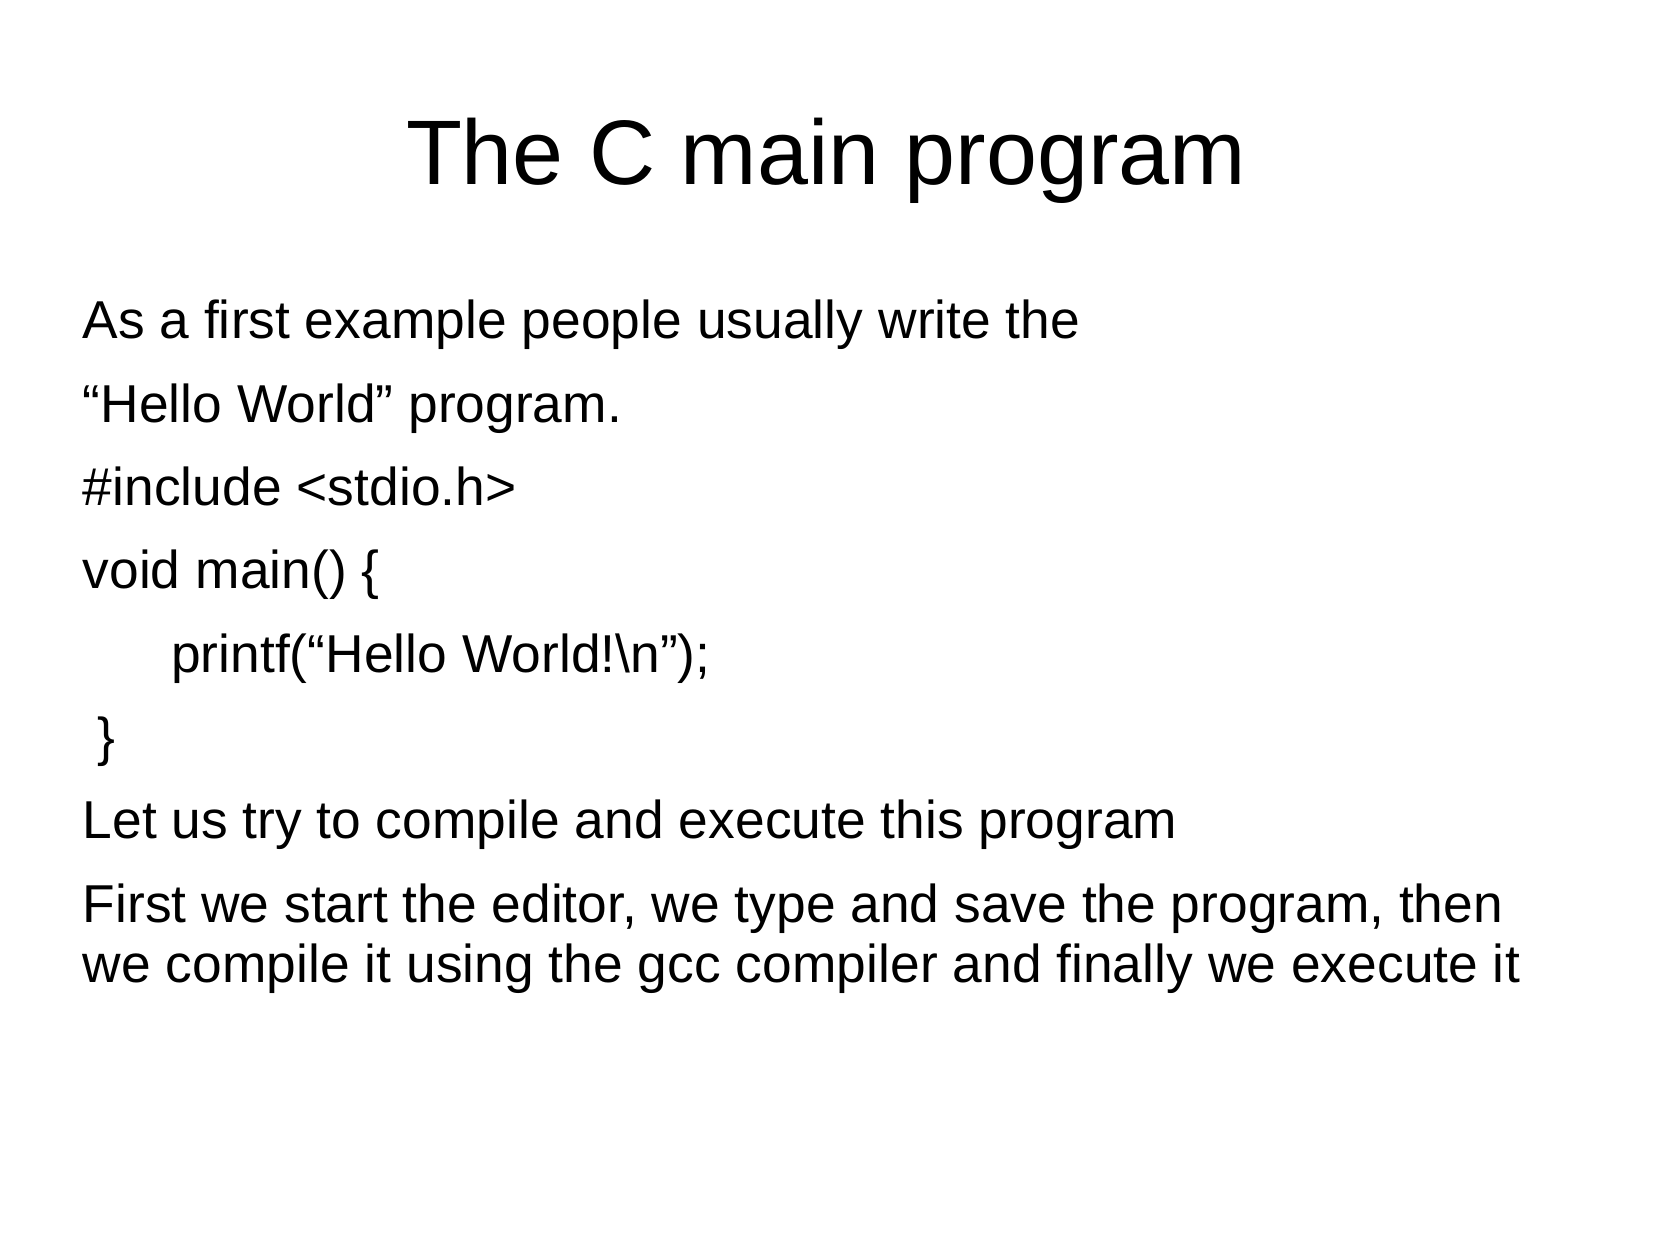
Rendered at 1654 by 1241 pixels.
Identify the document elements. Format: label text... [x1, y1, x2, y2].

title The C main program [82, 49, 1571, 257]
list As a first example people usually write the “Hello World” program. #include <stdio.h> void main() { printf(“Hello World!\n”); } Let us try to compile and execute this program First we start the editor, we type and save the program, then we compile it using the gcc compiler and finally we execute it [82, 290, 1571, 1010]
